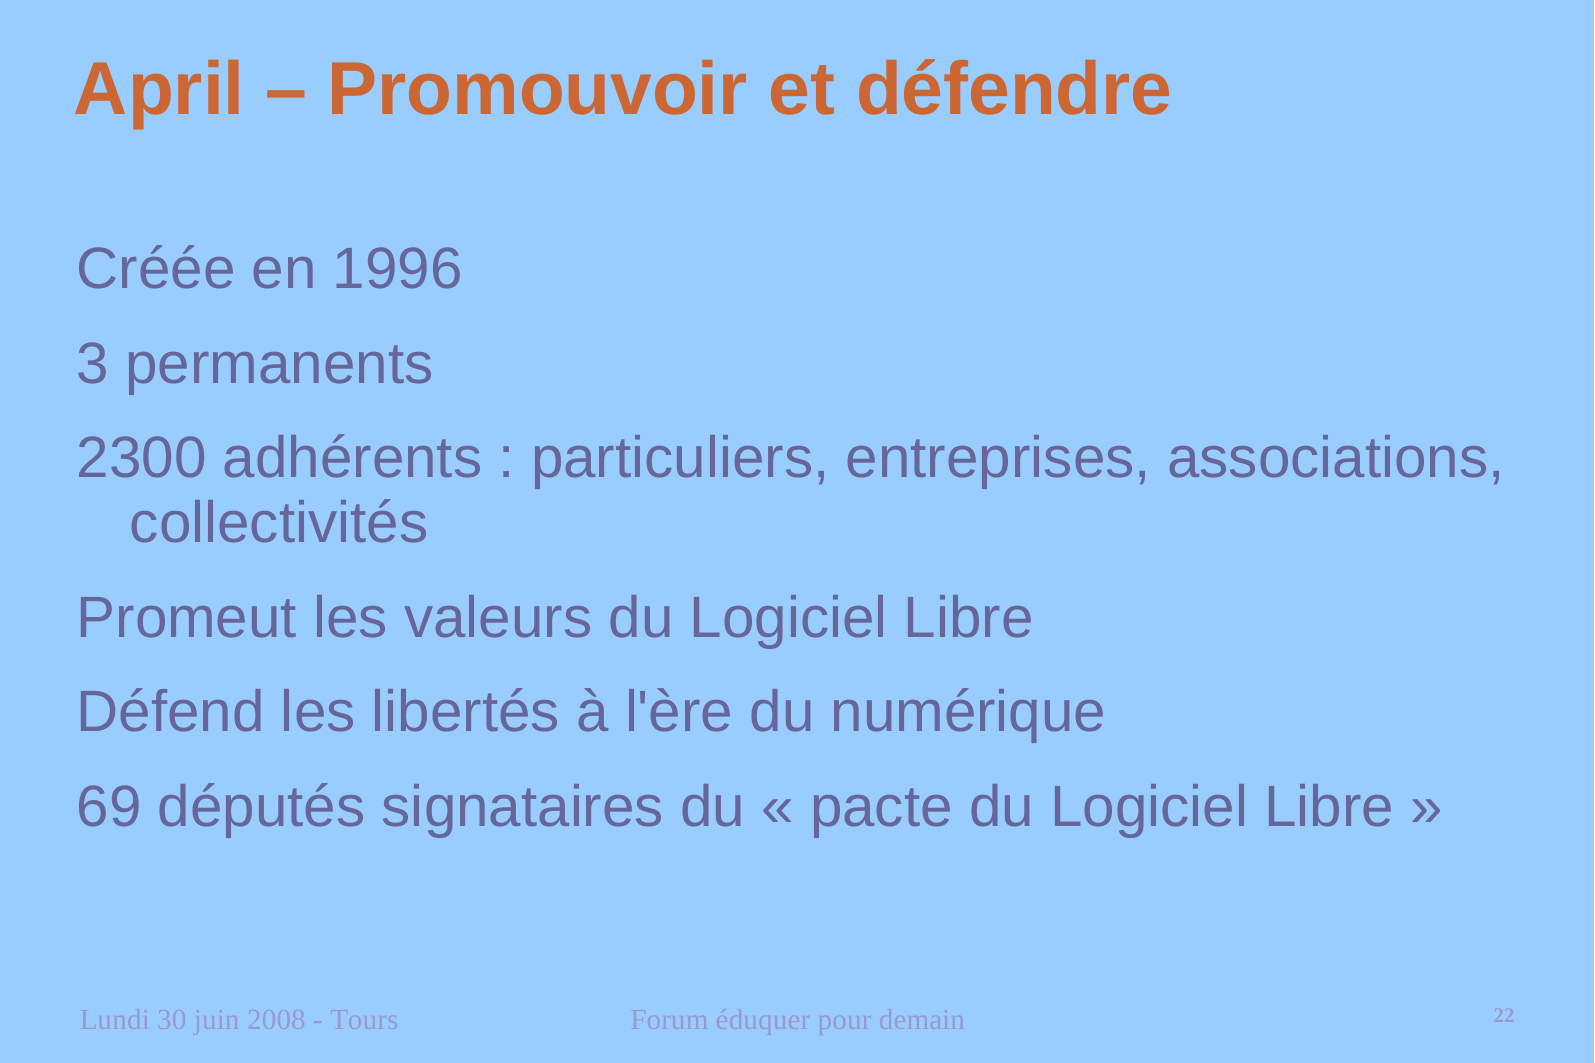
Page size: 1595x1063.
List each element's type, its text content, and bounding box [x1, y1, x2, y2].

list Créée en 1996 3 permanents 2300 adhérents : particuliers, entreprises, associations, collectivités Promeut les valeurs du Logiciel Libre Défend les libertés à l'ère du numérique 69 députés signataires du « pacte du Logiciel Libre » [59, 236, 1536, 923]
title April – Promouvoir et défendre [74, 0, 1510, 178]
